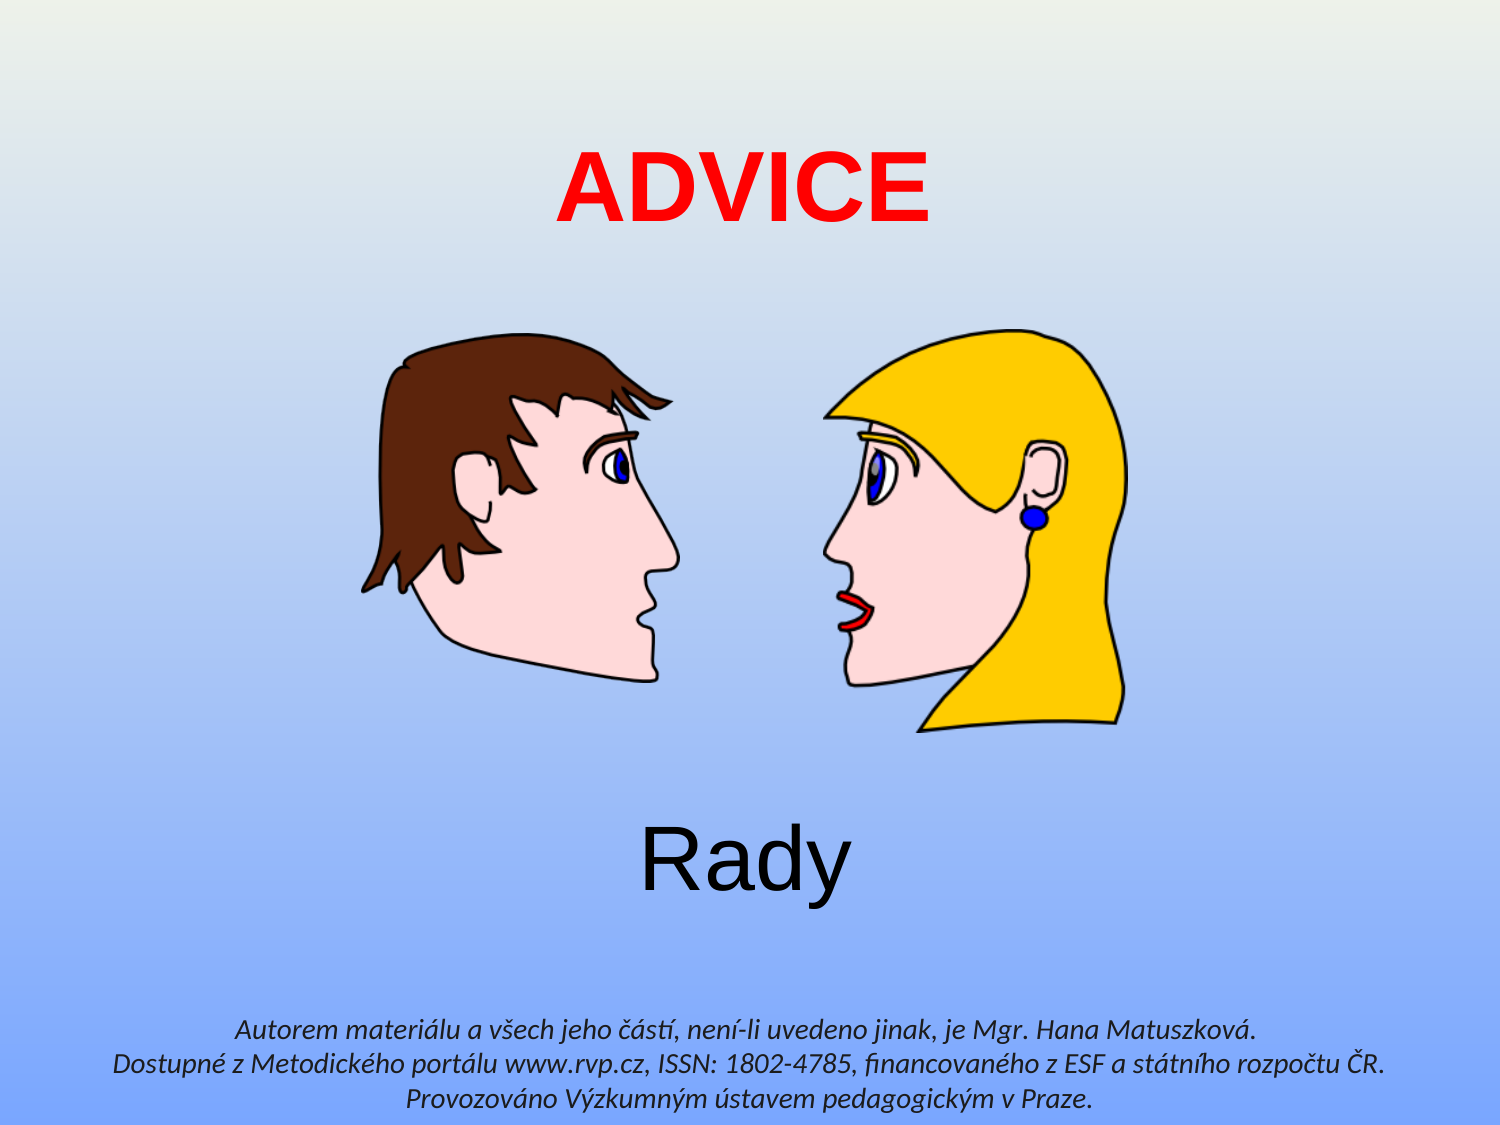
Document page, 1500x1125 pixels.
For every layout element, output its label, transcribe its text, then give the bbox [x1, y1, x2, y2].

text_box Autorem materiálu a všech jeho částí, není-li uvedeno jinak, je Mgr. Hana Matuszková. Dostupné z Metodického portálu www.rvp.cz, ISSN: 1802-4785, financovaného z ESF a státního rozpočtu ČR. Provozováno Výzkumným ústavem pedagogickým v Praze. [53, 1011, 1447, 1114]
text_box Rady [623, 790, 868, 917]
text_box ADVICE [539, 113, 948, 249]
picture [361, 333, 680, 683]
picture [823, 329, 1128, 733]
